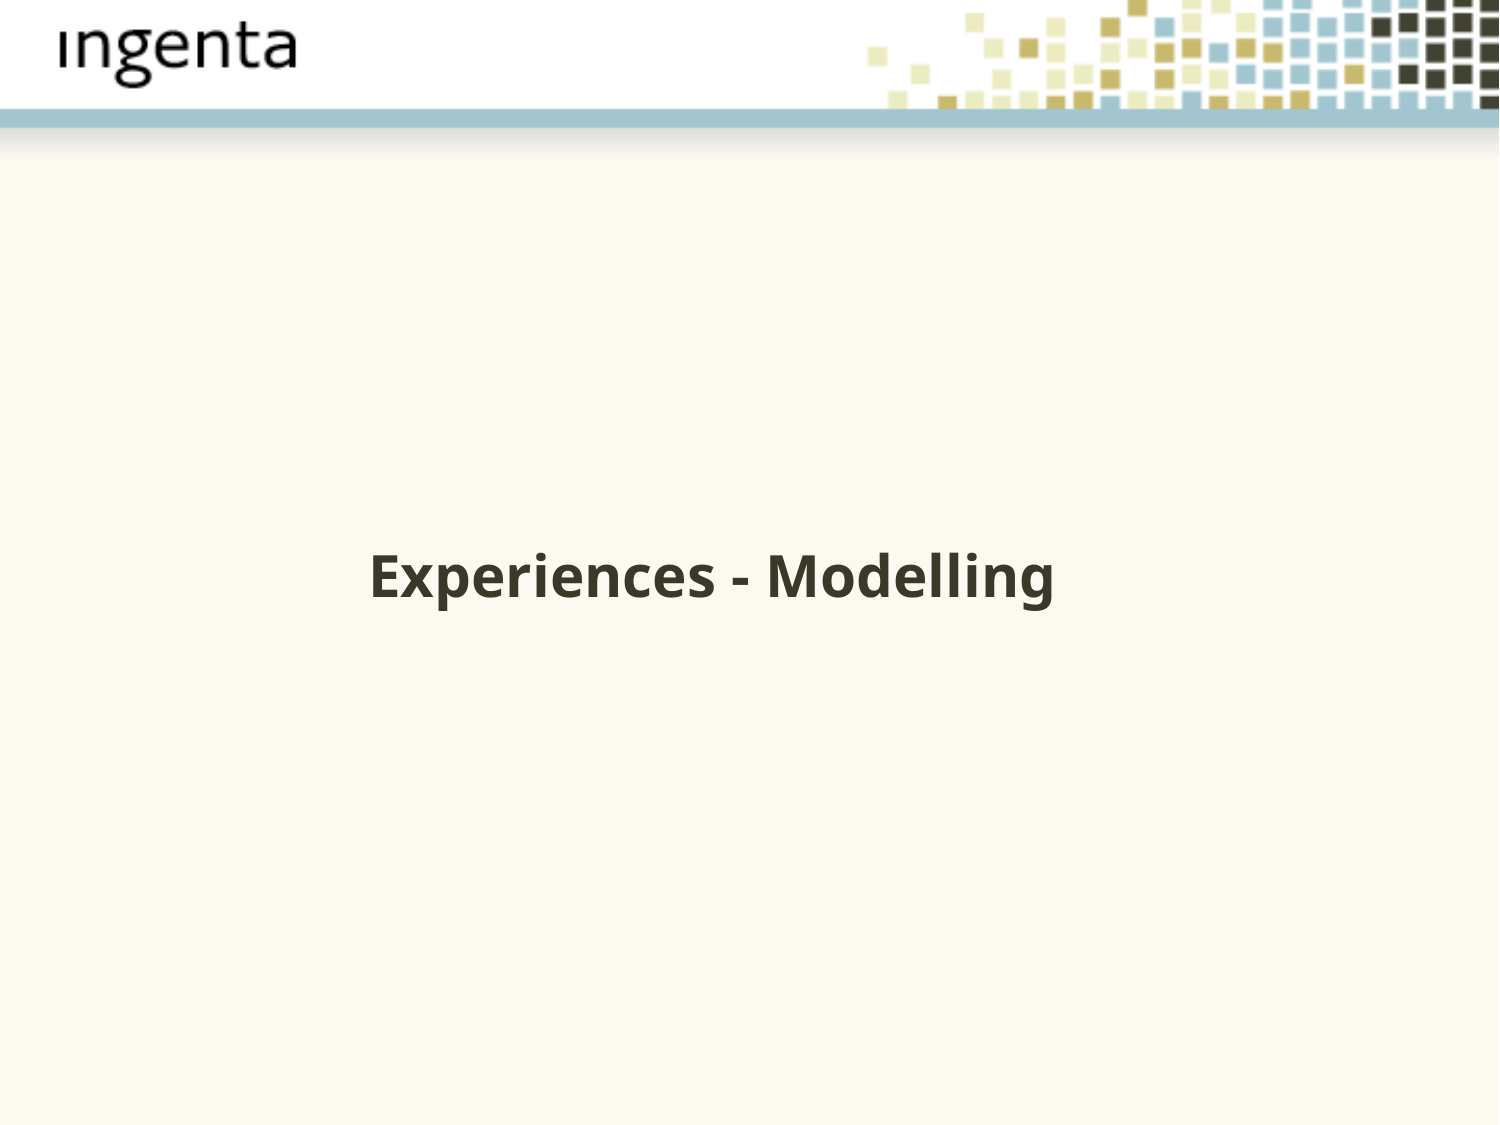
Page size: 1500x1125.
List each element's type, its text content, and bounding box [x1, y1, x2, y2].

picture [0, 0, 1499, 1125]
subtitle Experiences - Modelling [50, 262, 1375, 975]
